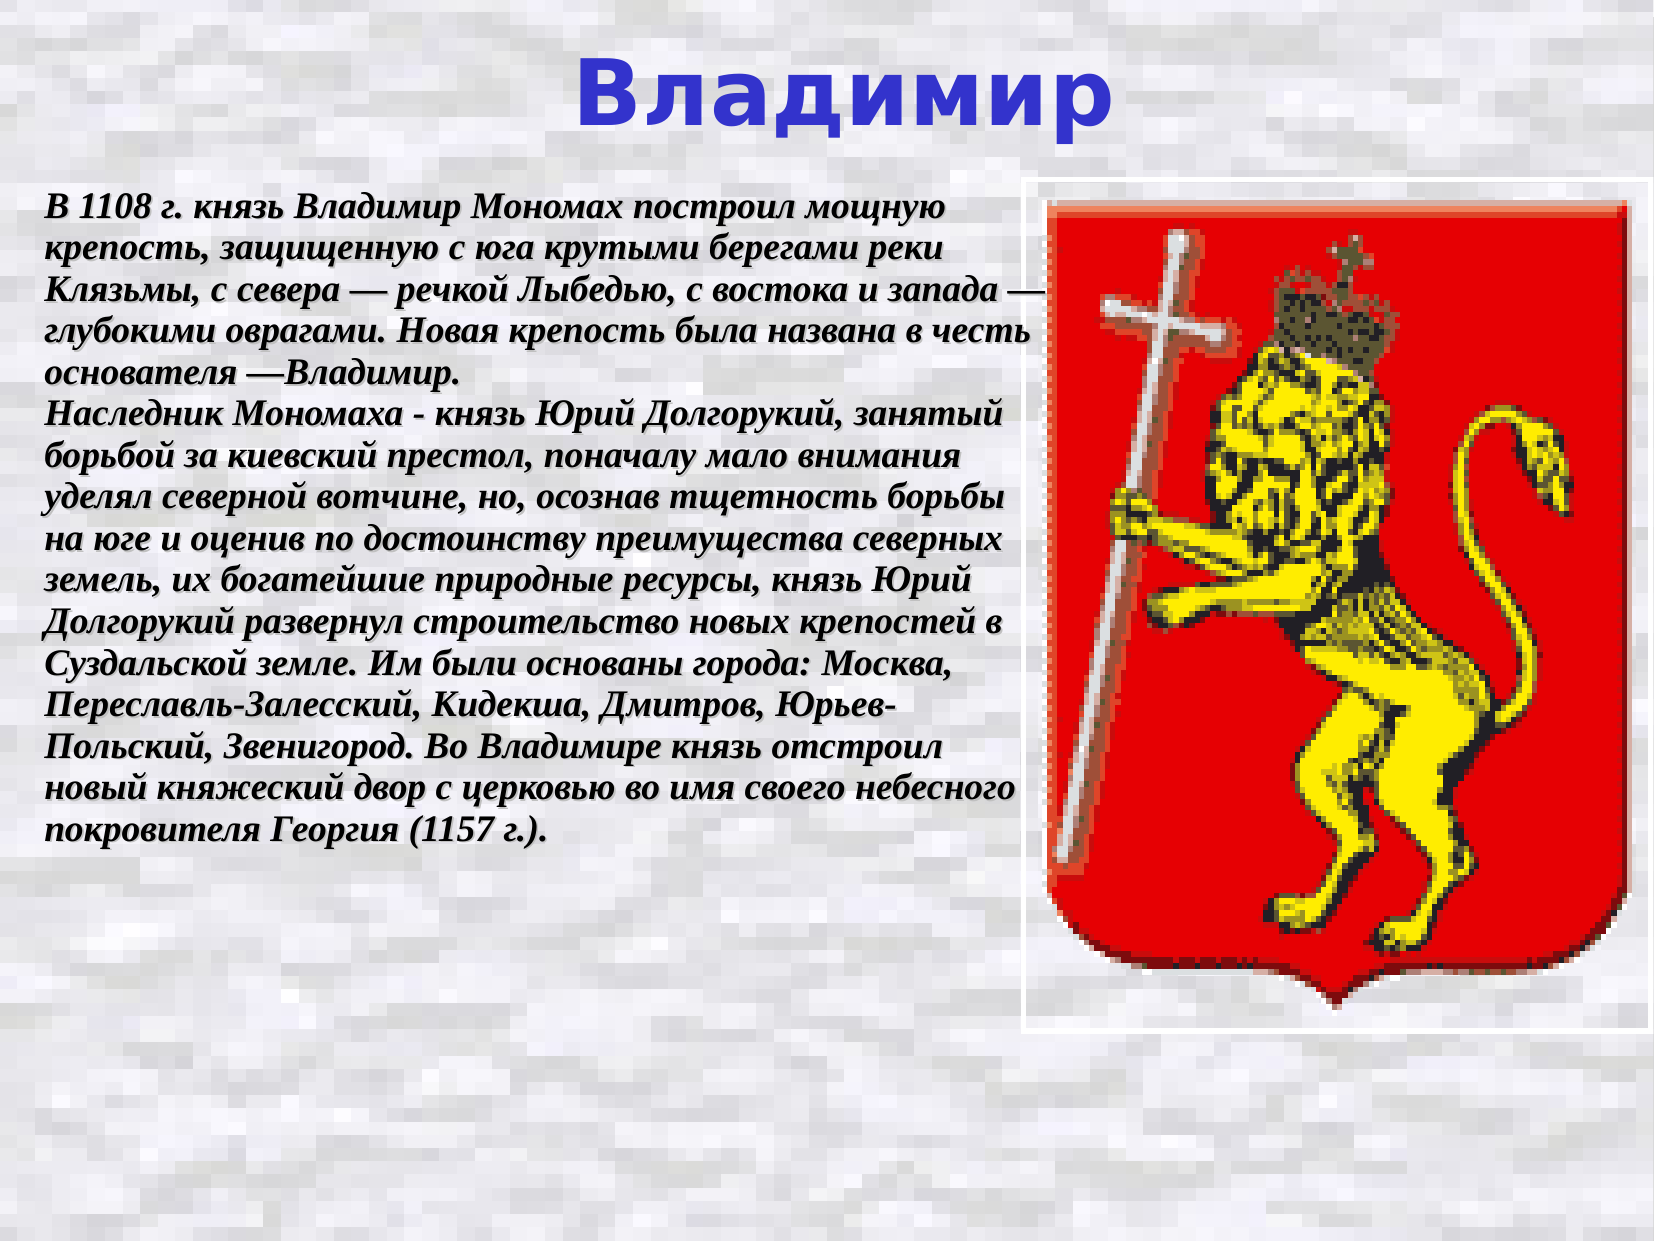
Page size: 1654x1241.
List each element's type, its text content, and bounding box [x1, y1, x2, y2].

picture [0, 0, 1654, 1241]
title Владимир [206, 0, 1482, 177]
text_box В 1108 г. князь Владимир Мономах построил мощную крепость, защищенную с юга крутыми берегами реки Клязьмы, с севера — речкой Лыбедью, с востока и запада — глубокими оврагами. Новая крепость была названа в честь основателя —Владимир. Наследник Мономаха - князь Юрий Долгорукий, занятый борьбой за киевский престол, поначалу мало внимания уделял северной вотчине, но, осознав тщетность борьбы на юге и оценив по достоинству преимущества северных земель, их богатейшие природные ресурсы, князь Юрий Долгорукий развернул строительство новых крепостей в Суздальской земле. Им были основаны города: Москва, Переславль-Залесский, Кидекша, Дмитров, Юрьев-Польский, Звенигород. Во Владимире князь отстроил новый княжеский двор с церковью во имя своего небесного покровителя Георгия (1157 г.). [29, 177, 1064, 922]
